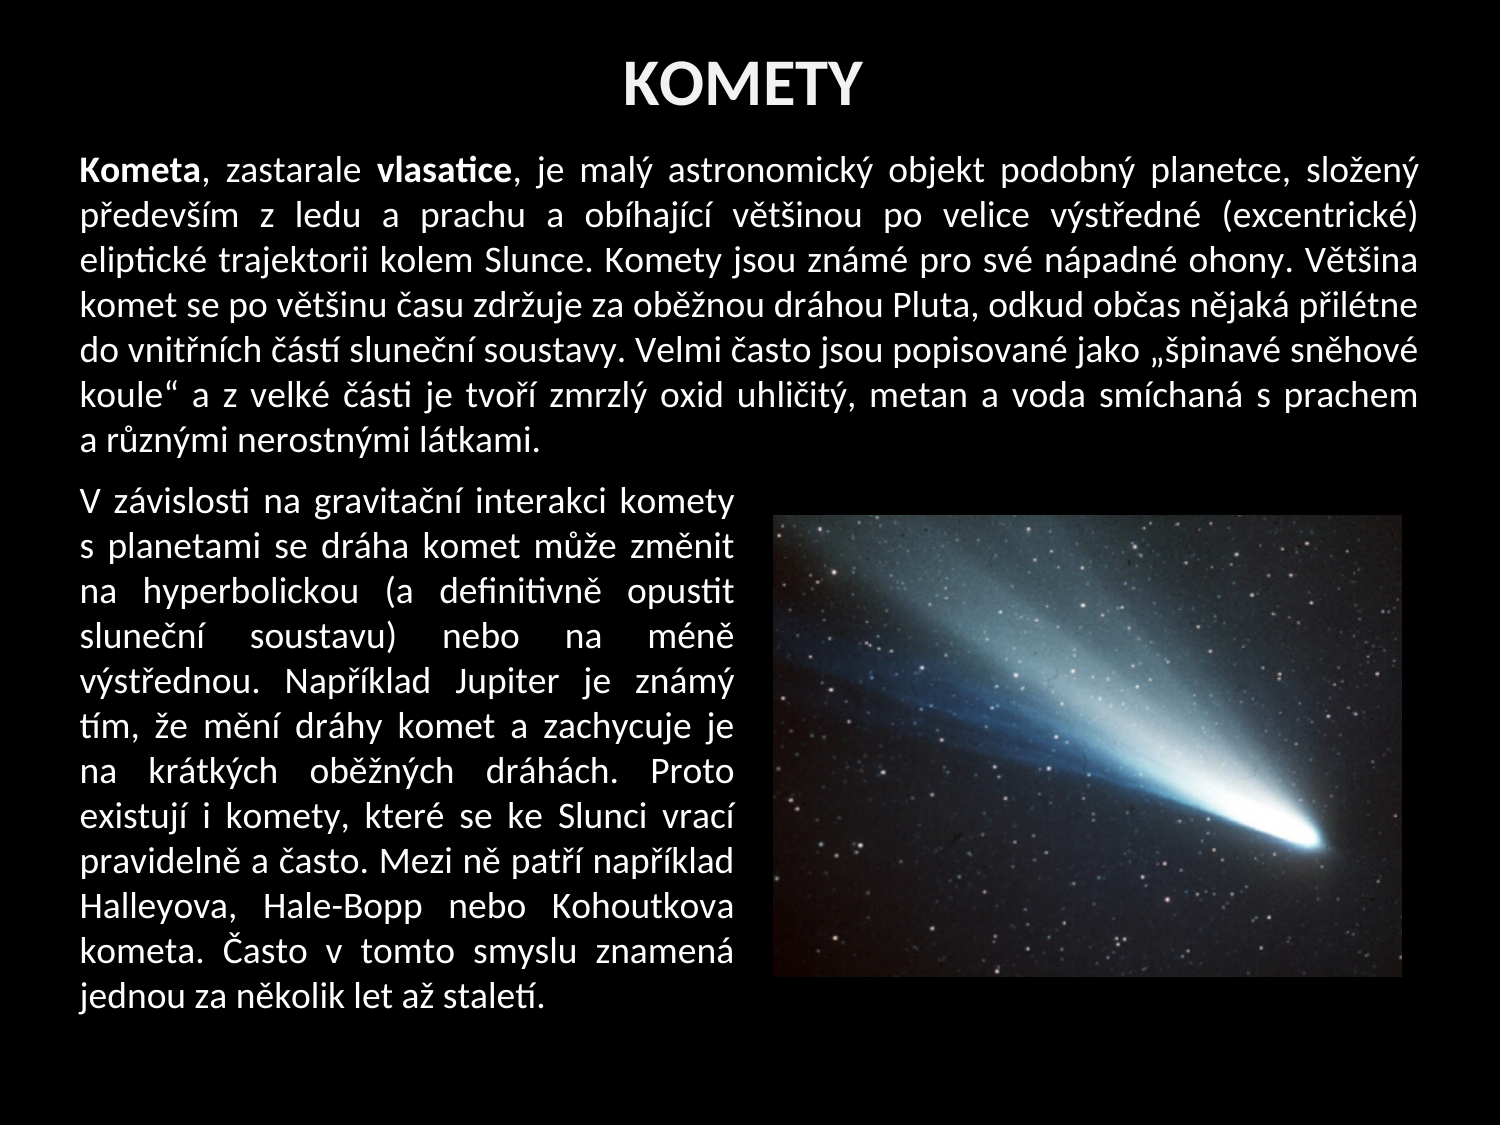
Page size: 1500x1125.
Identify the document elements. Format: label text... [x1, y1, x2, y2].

text_box Kometa, zastarale vlasatice, je malý astronomický objekt podobný planetce, složený především z ledu a prachu a obíhající většinou po velice výstředné (excentrické) eliptické trajektorii kolem Slunce. Komety jsou známé pro své nápadné ohony. Většina komet se po většinu času zdržuje za oběžnou dráhou Pluta, odkud občas nějaká přilétne do vnitřních částí sluneční soustavy. Velmi často jsou popisované jako „špinavé sněhové koule“ a z velké části je tvoří zmrzlý oxid uhličitý, metan a voda smíchaná s prachem a různými nerostnými látkami. [64, 137, 1436, 468]
text_box KOMETY [608, 30, 879, 127]
picture [773, 515, 1402, 977]
text_box V závislosti na gravitační interakci komety s planetami se dráha komet může změnit na hyperbolickou (a definitivně opustit sluneční soustavu) nebo na méně výstřednou. Například Jupiter je známý tím, že mění dráhy komet a zachycuje je na krátkých oběžných dráhách. Proto existují i komety, které se ke Slunci vrací pravidelně a často. Mezi ně patří například Halleyova, Hale-Bopp nebo Kohoutkova kometa. Často v tomto smyslu znamená jednou za několik let až staletí. [64, 467, 751, 1024]
